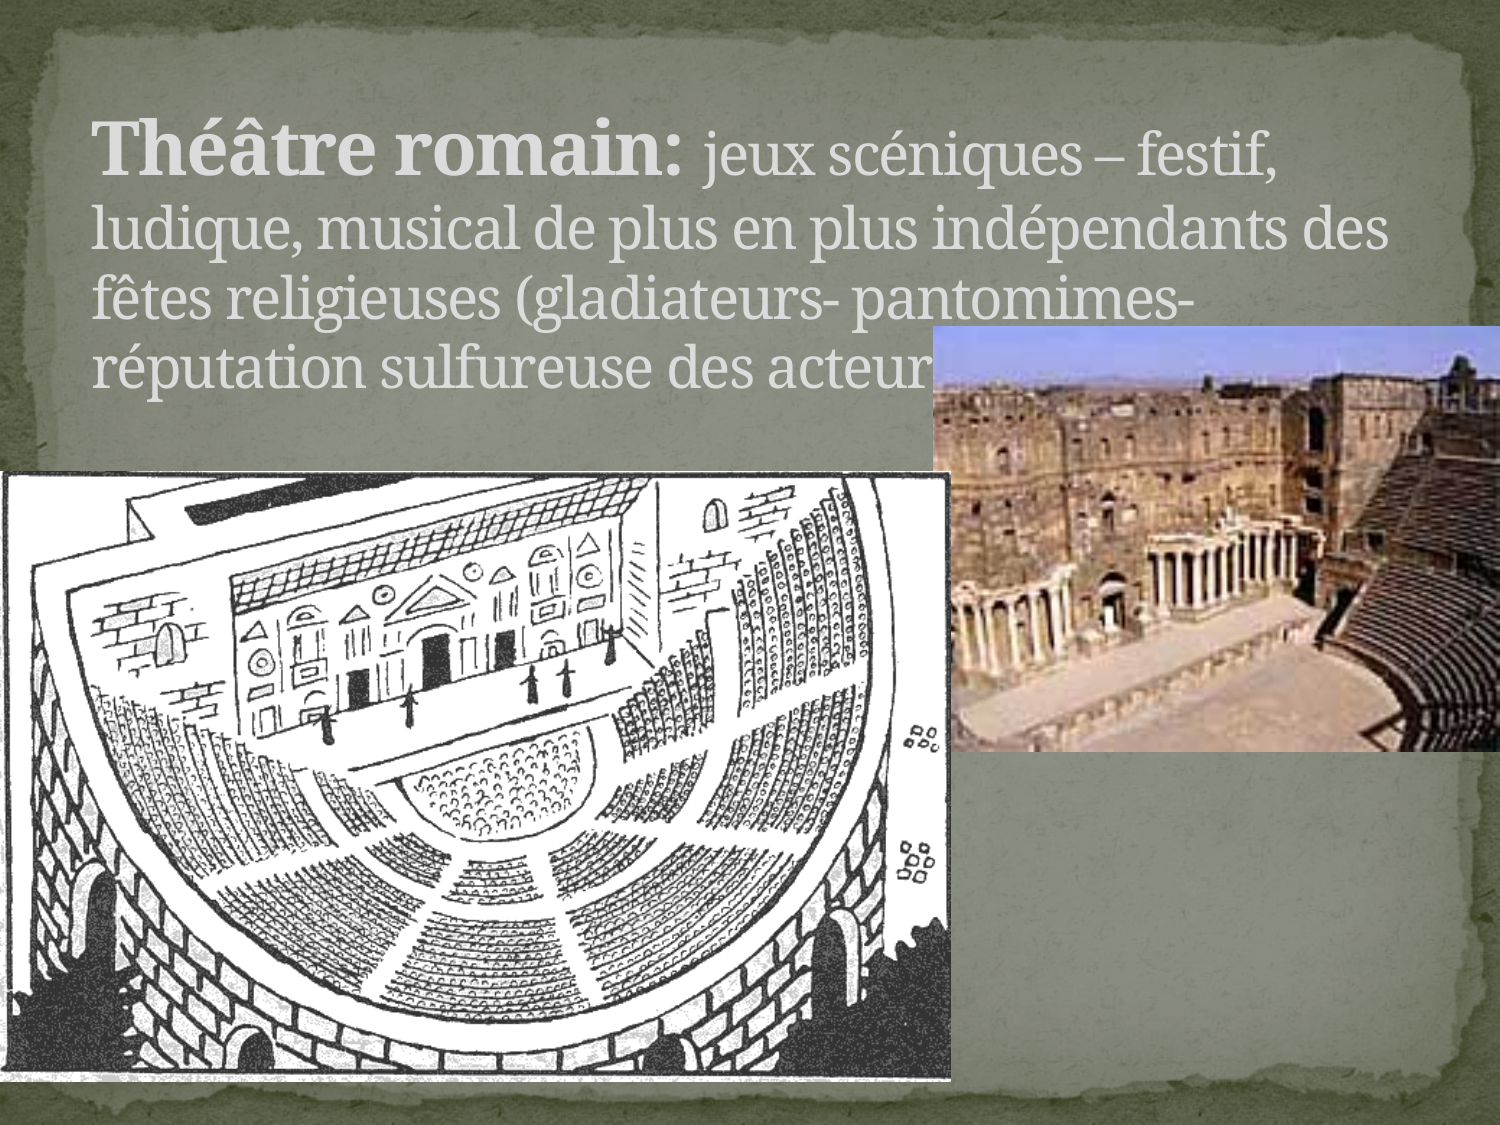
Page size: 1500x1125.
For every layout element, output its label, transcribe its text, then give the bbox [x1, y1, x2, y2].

title Théâtre romain: jeux scéniques – festif, ludique, musical de plus en plus indépendants des fêtes religieuses (gladiateurs- pantomimes- réputation sulfureuse des acteurs et actrices) [76, 208, 1427, 409]
picture [0, 0, 1500, 1125]
